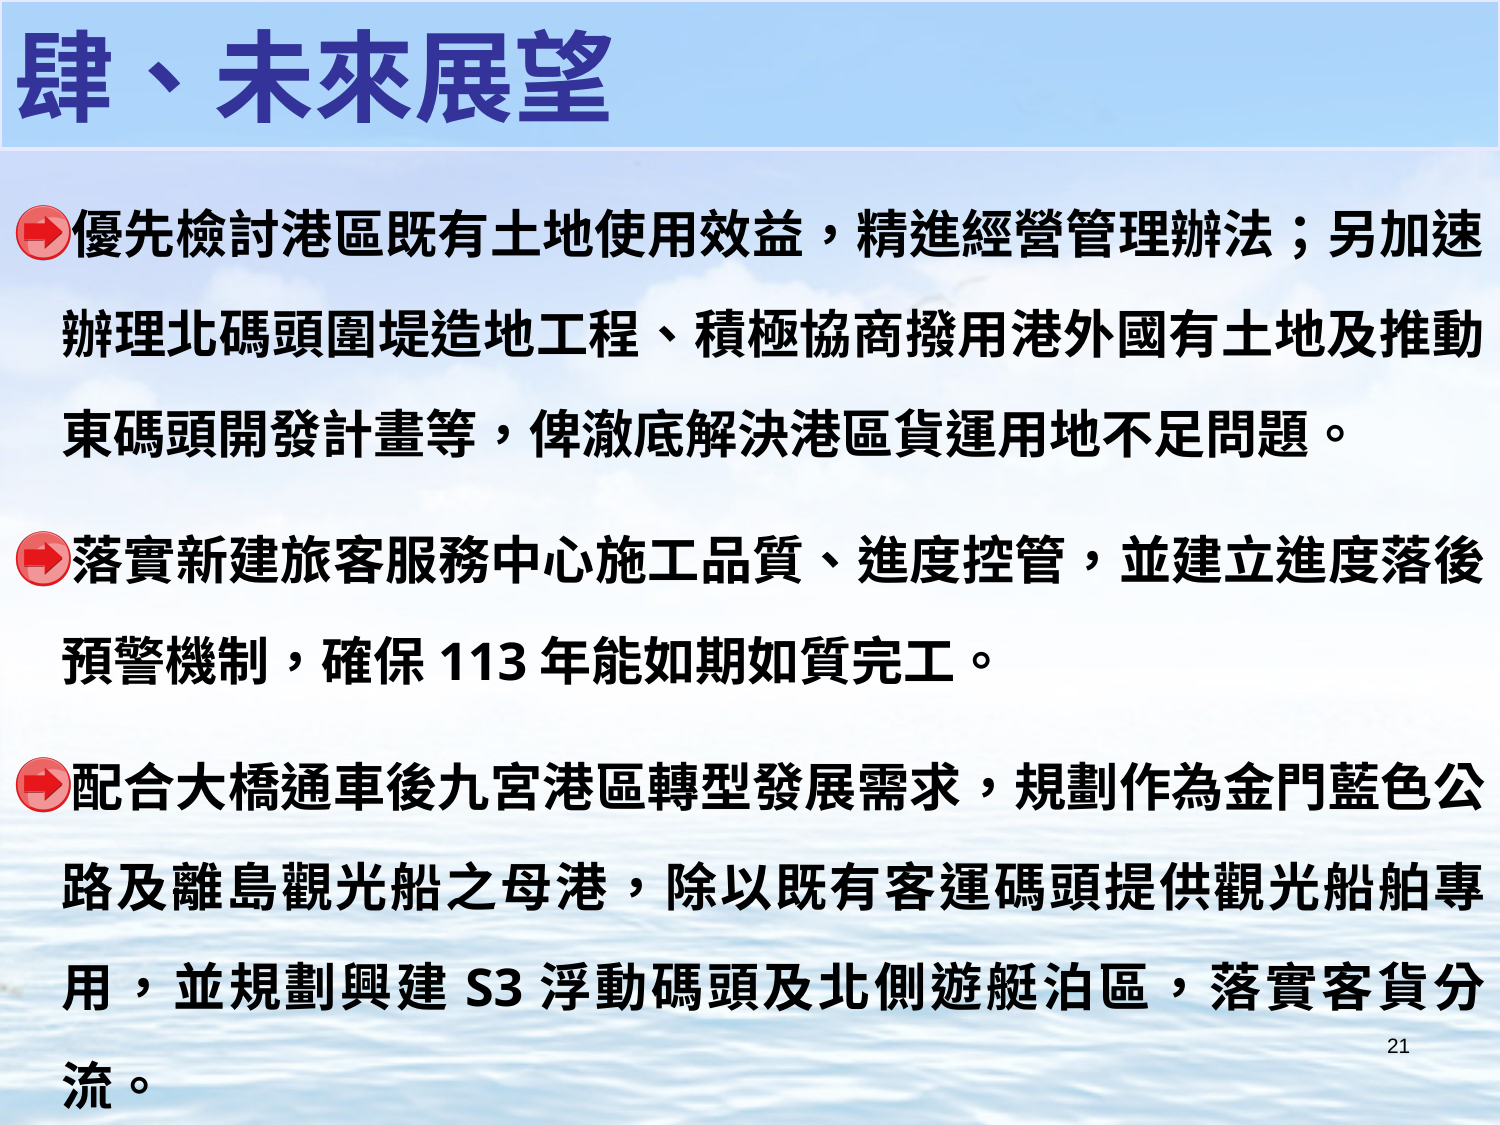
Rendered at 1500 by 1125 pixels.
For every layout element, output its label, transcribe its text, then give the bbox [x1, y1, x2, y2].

text_box 肆、未來展望 [0, 0, 1500, 149]
text_box 優先檢討港區既有土地使用效益，精進經營管理辦法；另加速辦理北碼頭圍堤造地工程、積極協商撥用港外國有土地及推動東碼頭開發計畫等，俾澈底解決港區貨運用地不足問題。 落實新建旅客服務中心施工品質、進度控管，並建立進度落後預警機制，確保113年能如期如質完工。 配合大橋通車後九宮港區轉型發展需求，規劃作為金門藍色公路及離島觀光船之母港，除以既有客運碼頭提供觀光船舶專用，並規劃興建S3浮動碼頭及北側遊艇泊區，落實客貨分流。 [0, 149, 1500, 1124]
picture [14, 755, 72, 815]
picture [14, 203, 72, 263]
picture [14, 529, 72, 589]
